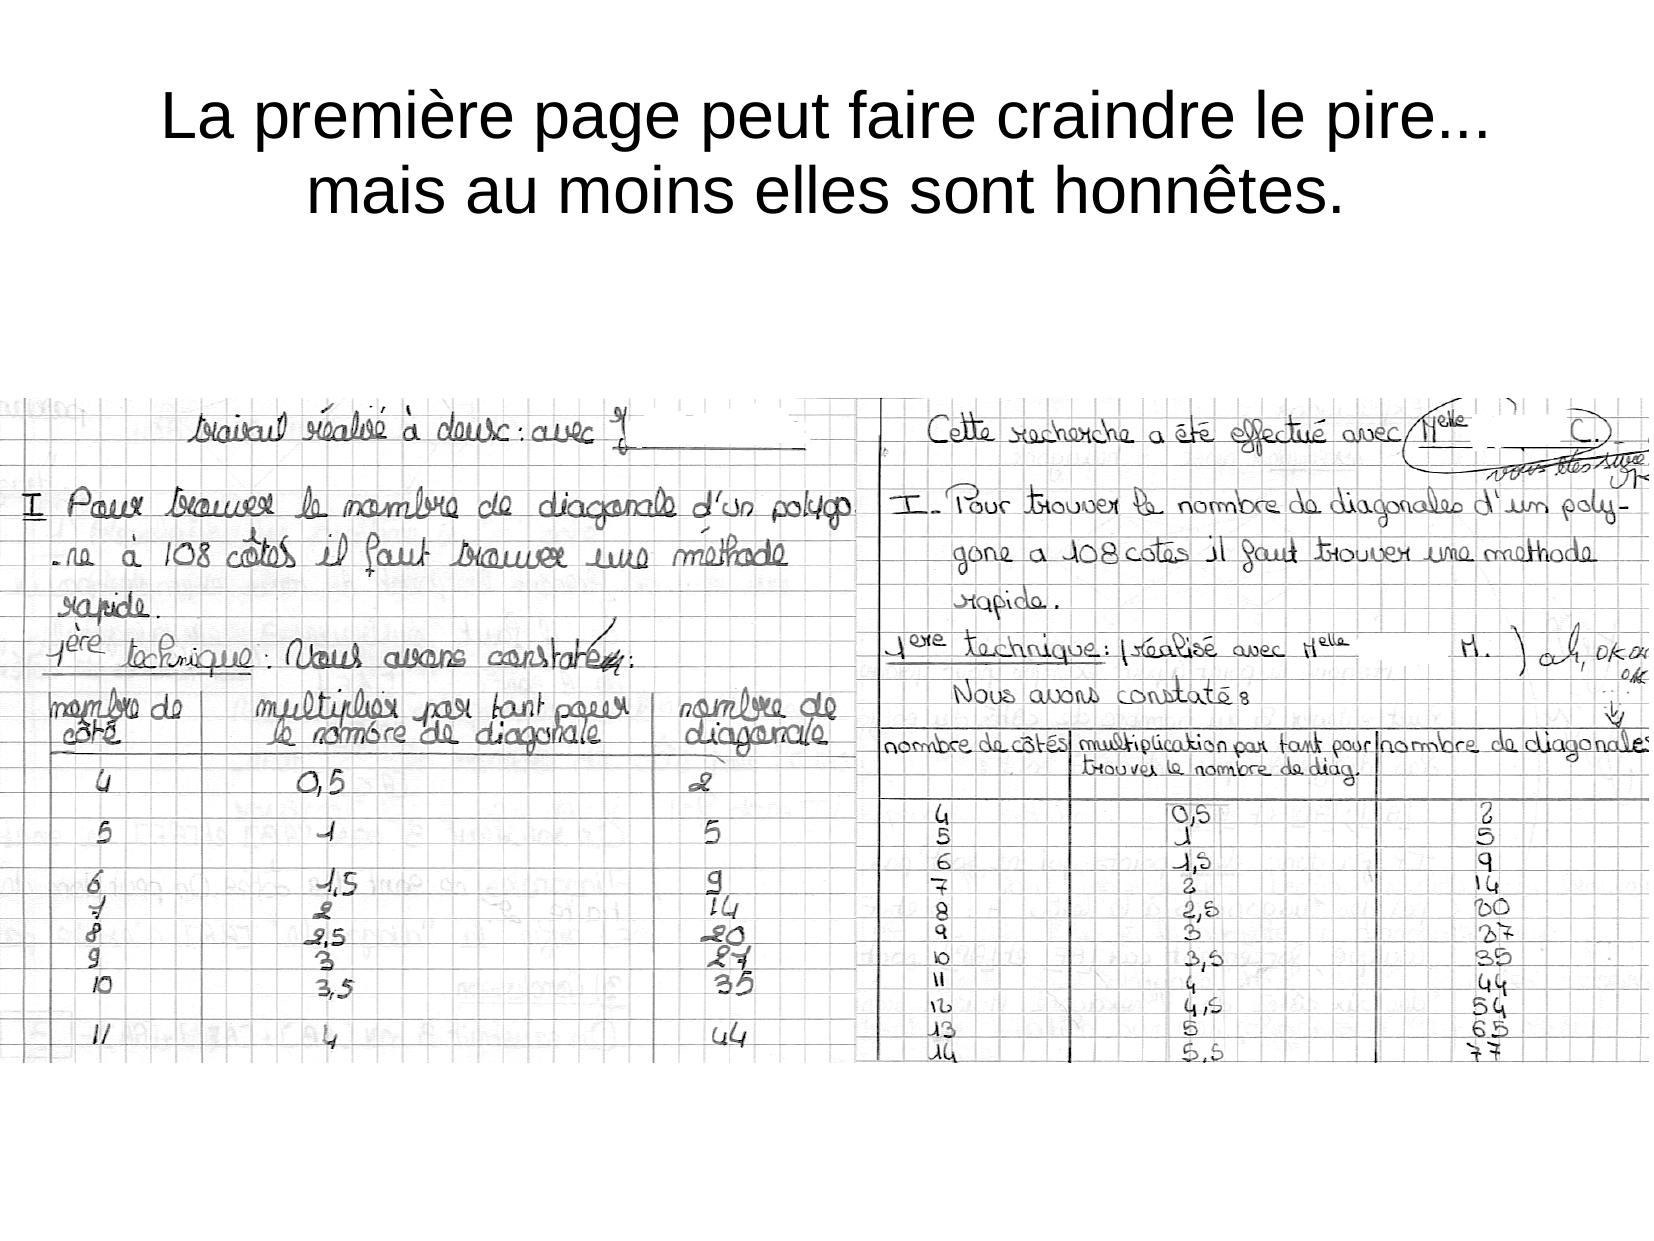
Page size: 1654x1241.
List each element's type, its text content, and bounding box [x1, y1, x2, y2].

title La première page peut faire craindre le pire... mais au moins elles sont honnêtes. [82, 56, 1571, 250]
picture [0, 398, 1649, 1063]
